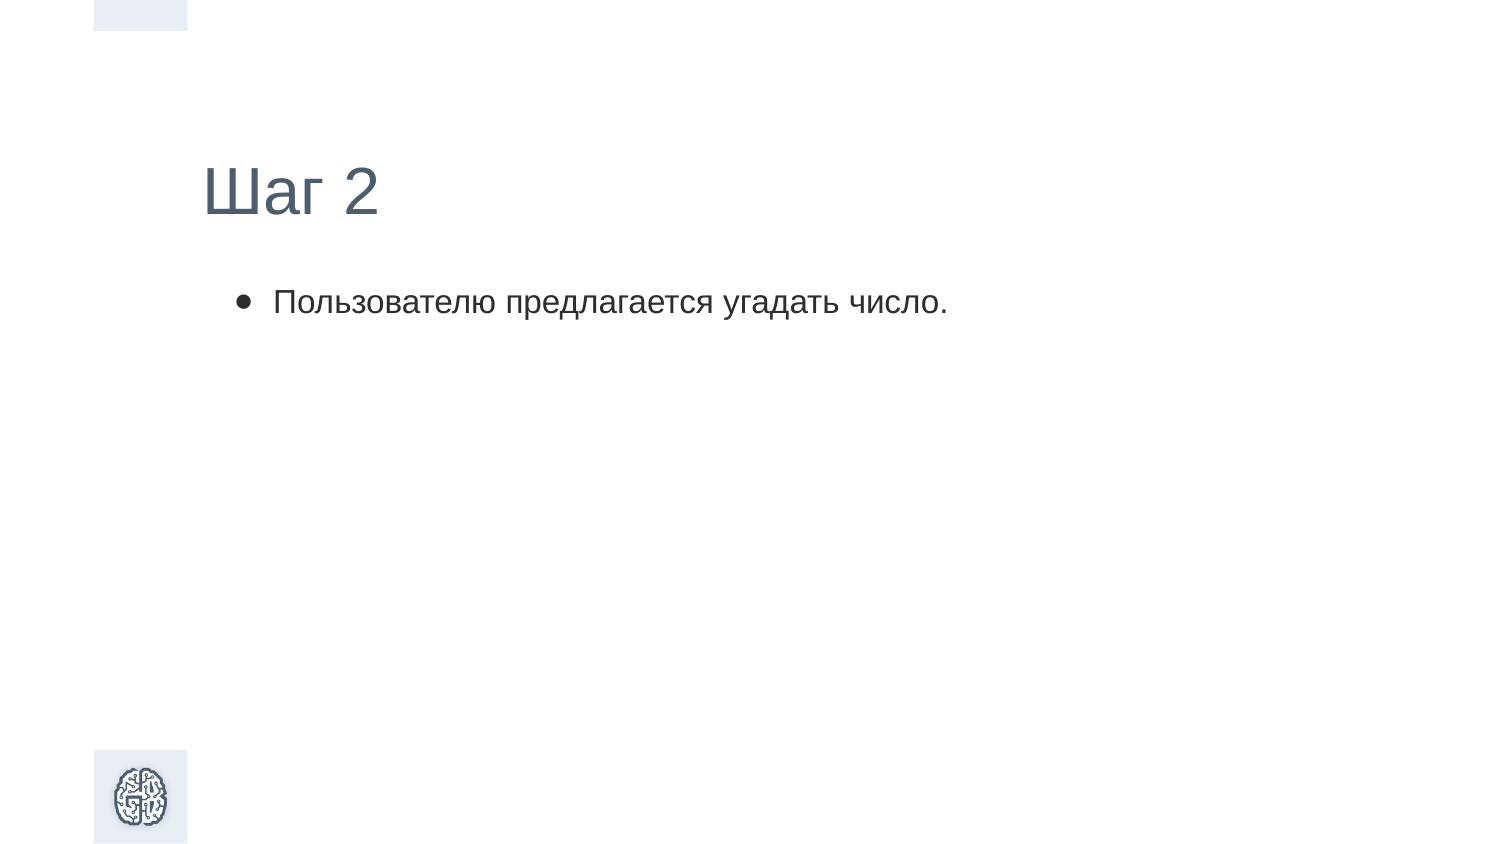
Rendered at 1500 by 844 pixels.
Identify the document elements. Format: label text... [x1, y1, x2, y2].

picture [106, 760, 175, 834]
text_box Шаг 2 [187, 93, 1312, 259]
text_box Пользователю предлагается угадать число. [187, 259, 1312, 322]
